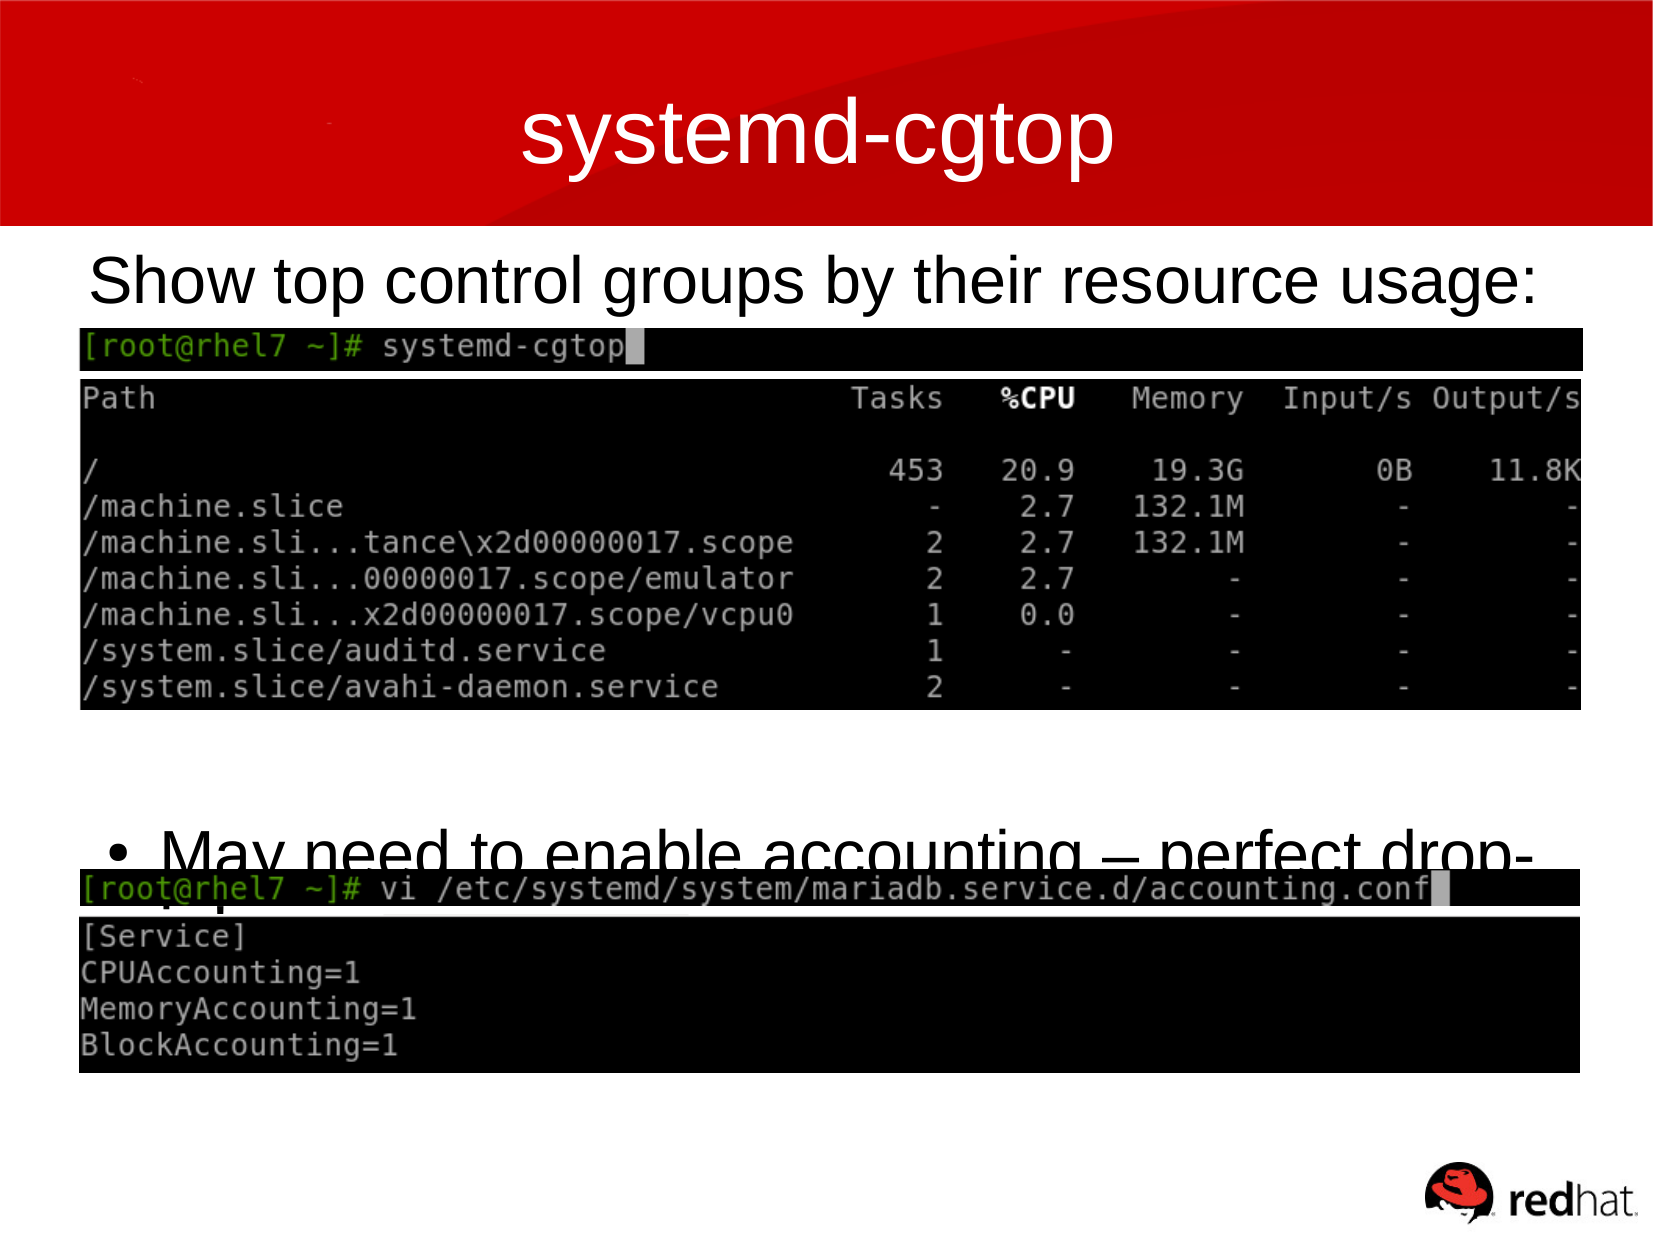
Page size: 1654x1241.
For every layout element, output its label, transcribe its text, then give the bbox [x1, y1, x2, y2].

list Show top control groups by their resource usage: May need to enable accounting – perfect drop-in! [88, 371, 1577, 379]
title systemd-cgtop [75, 37, 1564, 226]
picture [77, 328, 1583, 371]
list Show top control groups by their resource usage: May need to enable accounting – perfect drop-in! [88, 906, 1577, 914]
picture [1425, 1162, 1638, 1232]
picture [0, 0, 1653, 226]
list Show top control groups by their resource usage: May need to enable accounting – perfect drop-in! [88, 710, 1577, 869]
picture [79, 914, 1580, 1073]
list Show top control groups by their resource usage: May need to enable accounting – perfect drop-in! [88, 243, 1577, 328]
picture [80, 869, 1580, 906]
picture [79, 379, 1581, 710]
